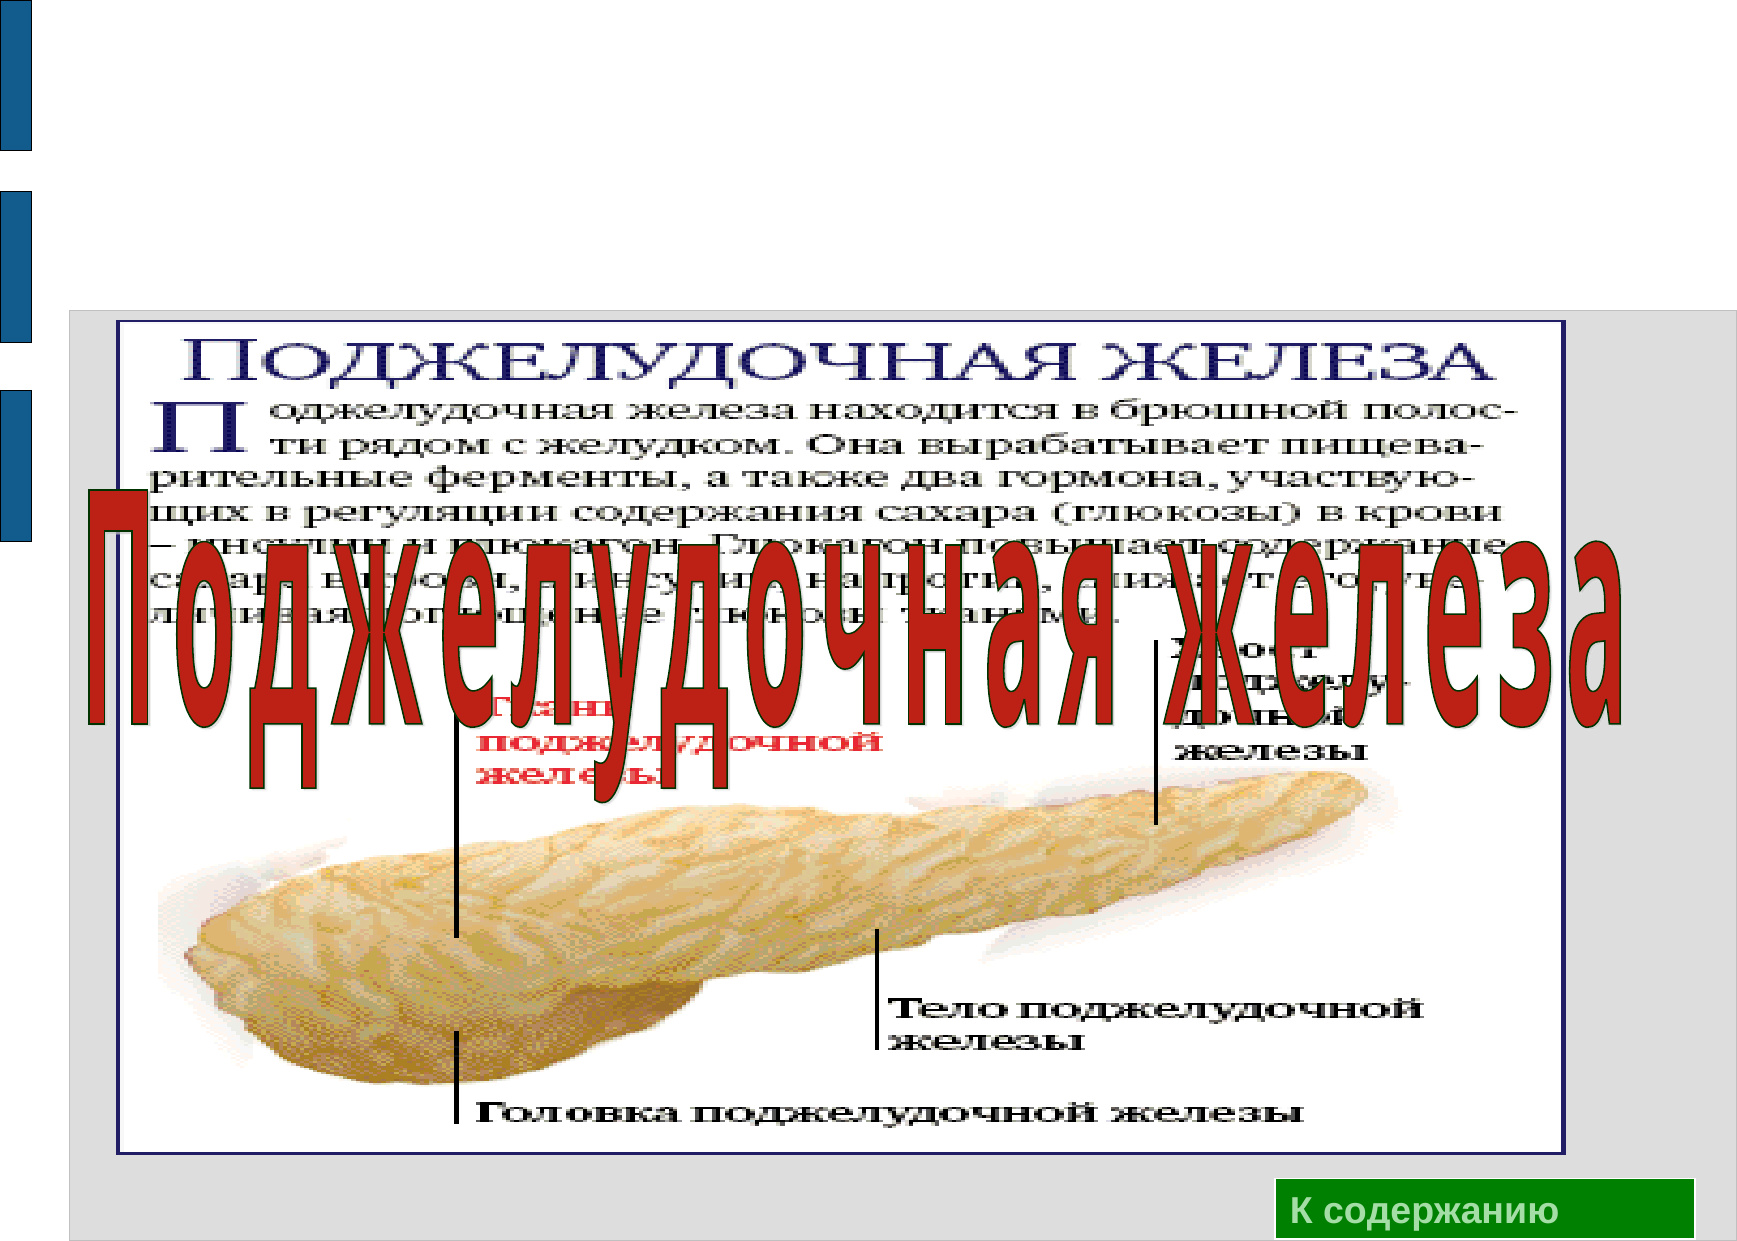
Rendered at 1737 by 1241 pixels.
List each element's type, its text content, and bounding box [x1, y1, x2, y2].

text_box Поджелудочная железа [511, 544, 571, 728]
text_box Поджелудочная железа [1569, 541, 1621, 728]
text_box К содержанию [1275, 1178, 1696, 1240]
text_box Поджелудочная железа [88, 489, 148, 724]
text_box Поджелудочная железа [1343, 544, 1403, 728]
text_box Поджелудочная железа [1428, 541, 1481, 728]
text_box Поджелудочная железа [442, 541, 496, 728]
text_box Поджелудочная железа [591, 544, 651, 803]
text_box Поджелудочная железа [1058, 544, 1112, 724]
text_box Поджелудочная железа [176, 541, 232, 728]
text_box Поджелудочная железа [825, 544, 880, 724]
text_box Поджелудочная железа [331, 544, 422, 724]
text_box Поджелудочная железа [987, 541, 1039, 728]
text_box Поджелудочная железа [250, 544, 316, 789]
text_box Поджелудочная железа [747, 541, 803, 728]
text_box Поджелудочная железа [1500, 541, 1551, 728]
text_box Поджелудочная железа [661, 544, 728, 789]
picture [116, 320, 1566, 1155]
text_box Поджелудочная железа [908, 544, 962, 724]
text_box Поджелудочная железа [1275, 541, 1328, 728]
text_box Поджелудочная железа [1163, 544, 1255, 724]
